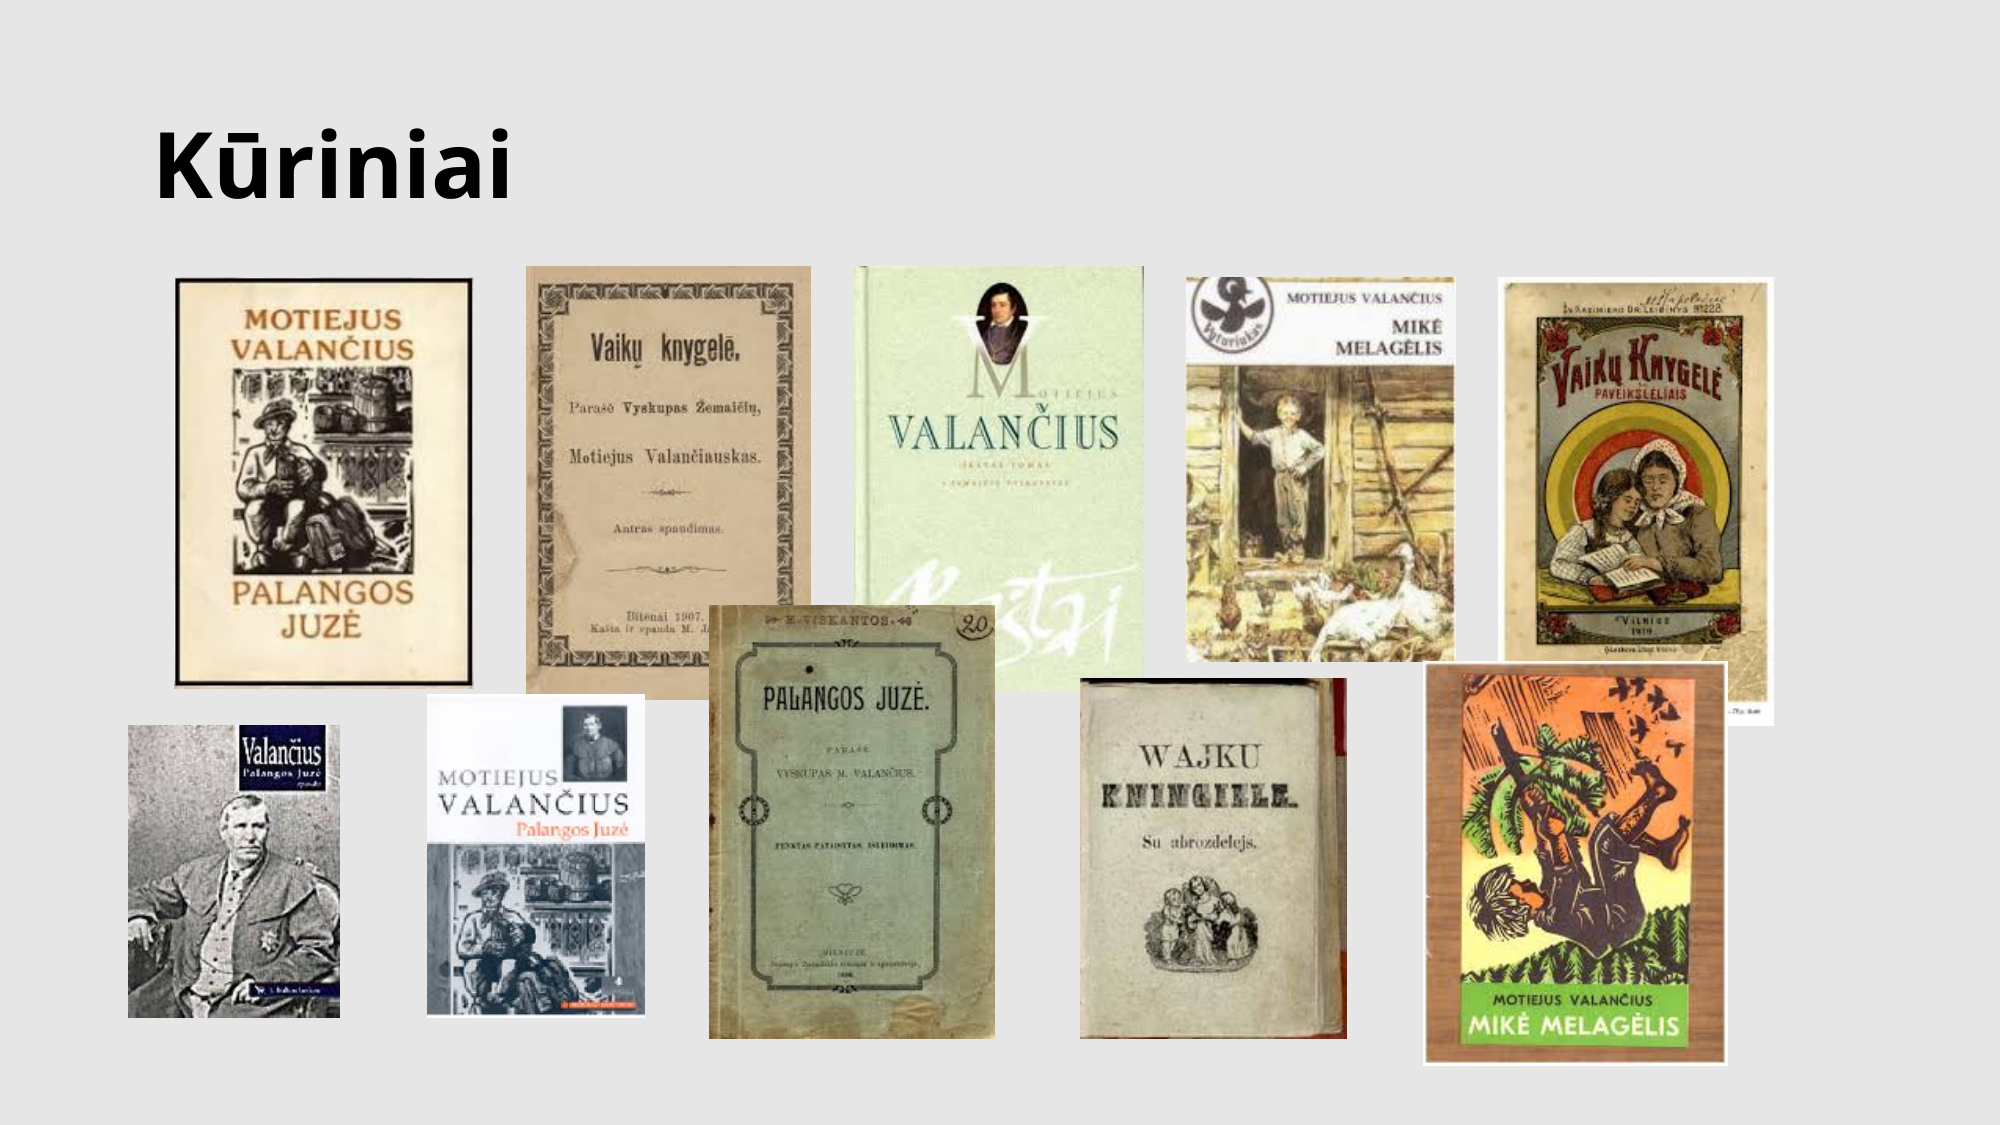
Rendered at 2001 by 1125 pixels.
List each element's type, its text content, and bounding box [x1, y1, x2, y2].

picture [174, 277, 474, 689]
picture [427, 266, 1347, 1039]
picture [128, 725, 340, 1018]
title Kūriniai [137, 59, 1863, 278]
picture [1186, 277, 1774, 1066]
